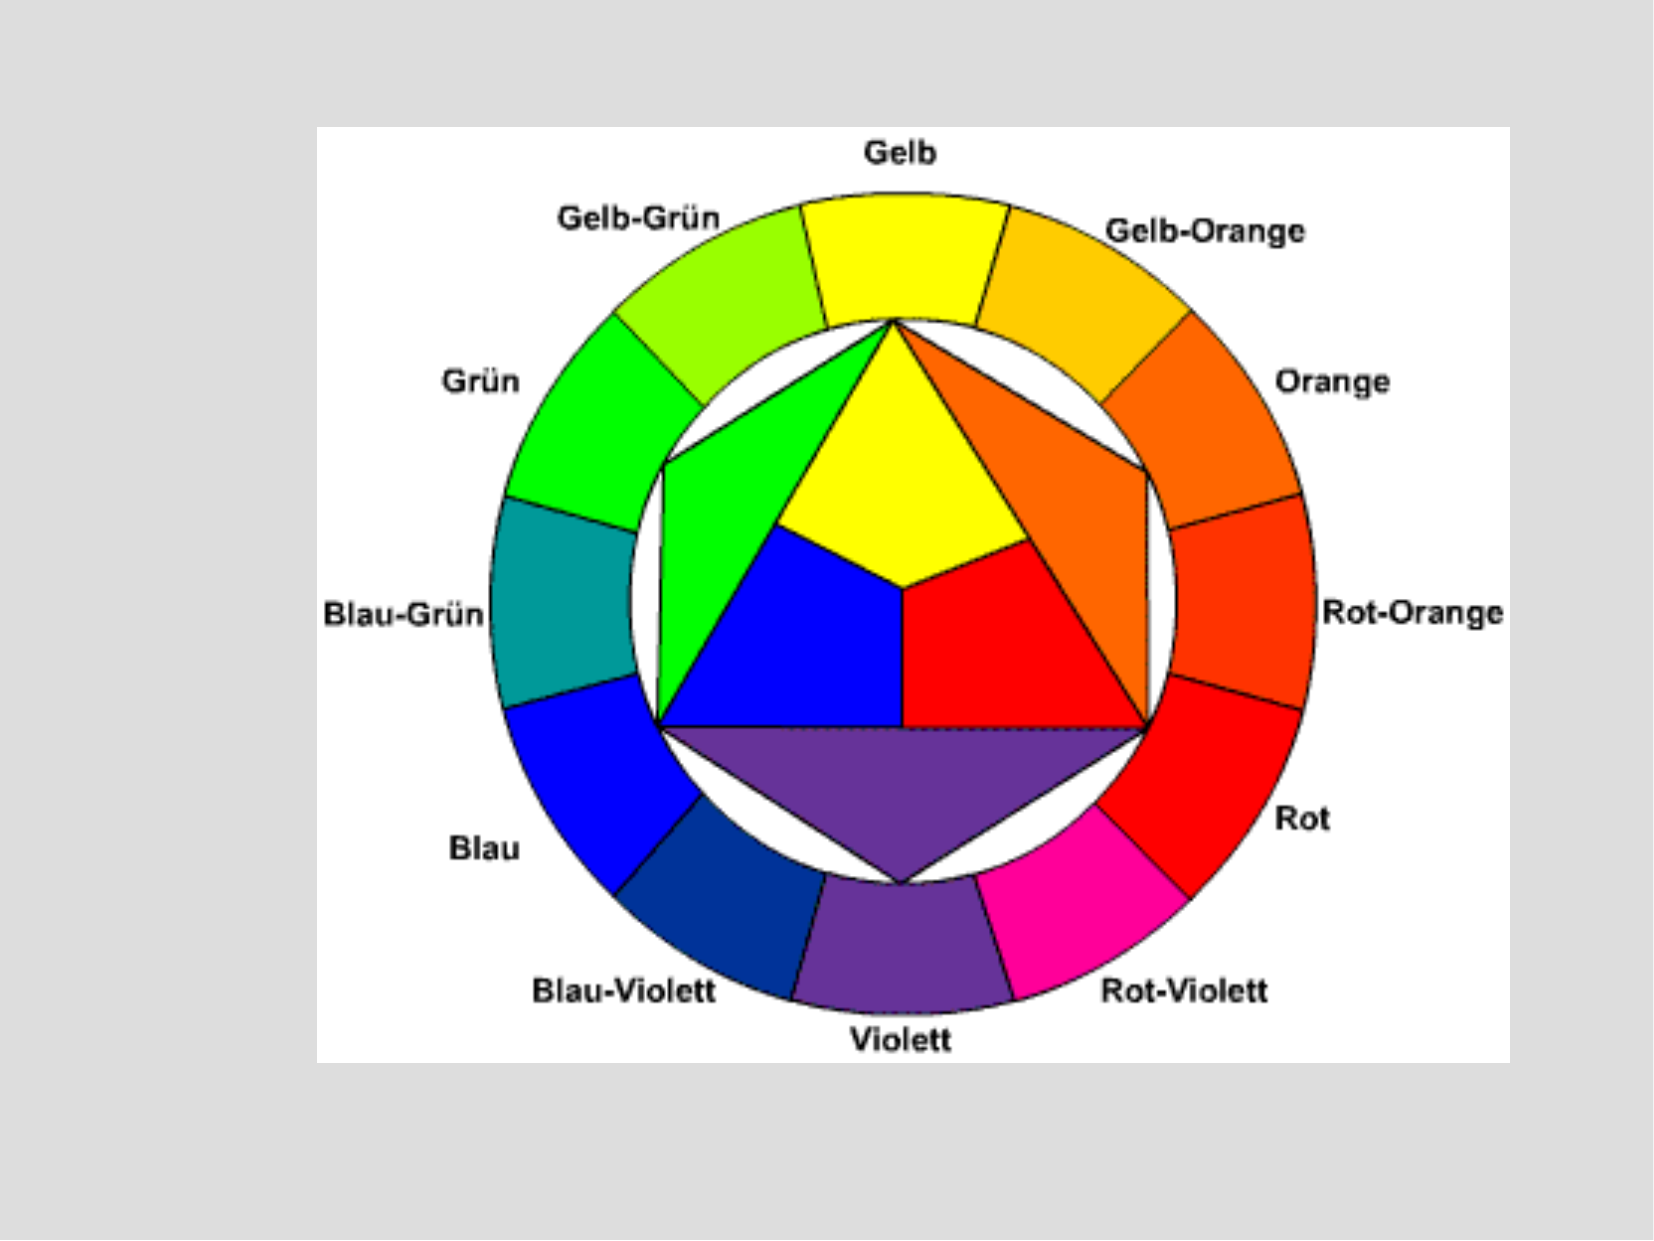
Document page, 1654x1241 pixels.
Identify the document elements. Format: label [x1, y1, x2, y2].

picture [317, 127, 1510, 1063]
